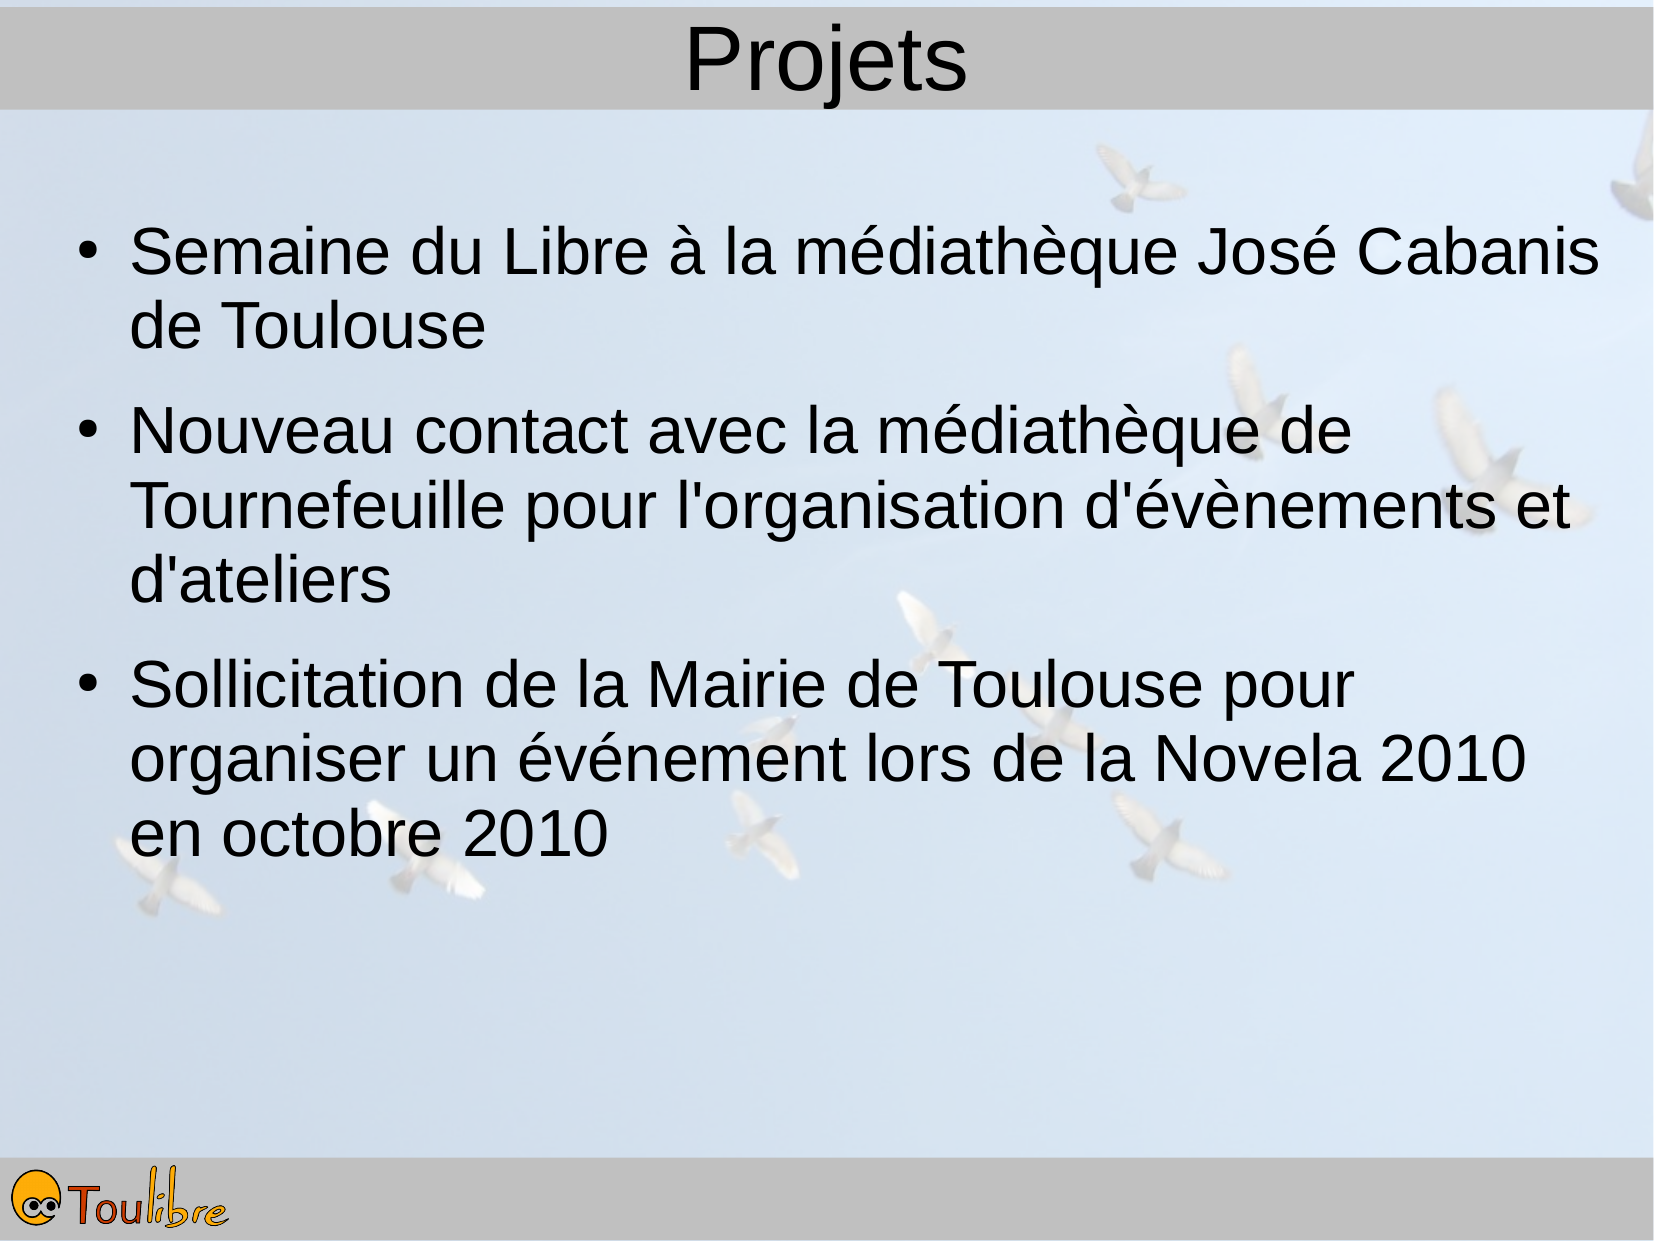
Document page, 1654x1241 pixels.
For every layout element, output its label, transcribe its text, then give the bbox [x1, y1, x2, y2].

title Projets [0, 7, 1654, 110]
picture [11, 1165, 229, 1228]
list Semaine du Libre à la médiathèque José Cabanis de Toulouse Nouveau contact avec la médiathèque de Tournefeuille pour l'organisation d'évènements et d'ateliers Sollicitation de la Mairie de Toulouse pour organiser un événement lors de la Novela 2010 en octobre 2010 [58, 213, 1616, 1033]
